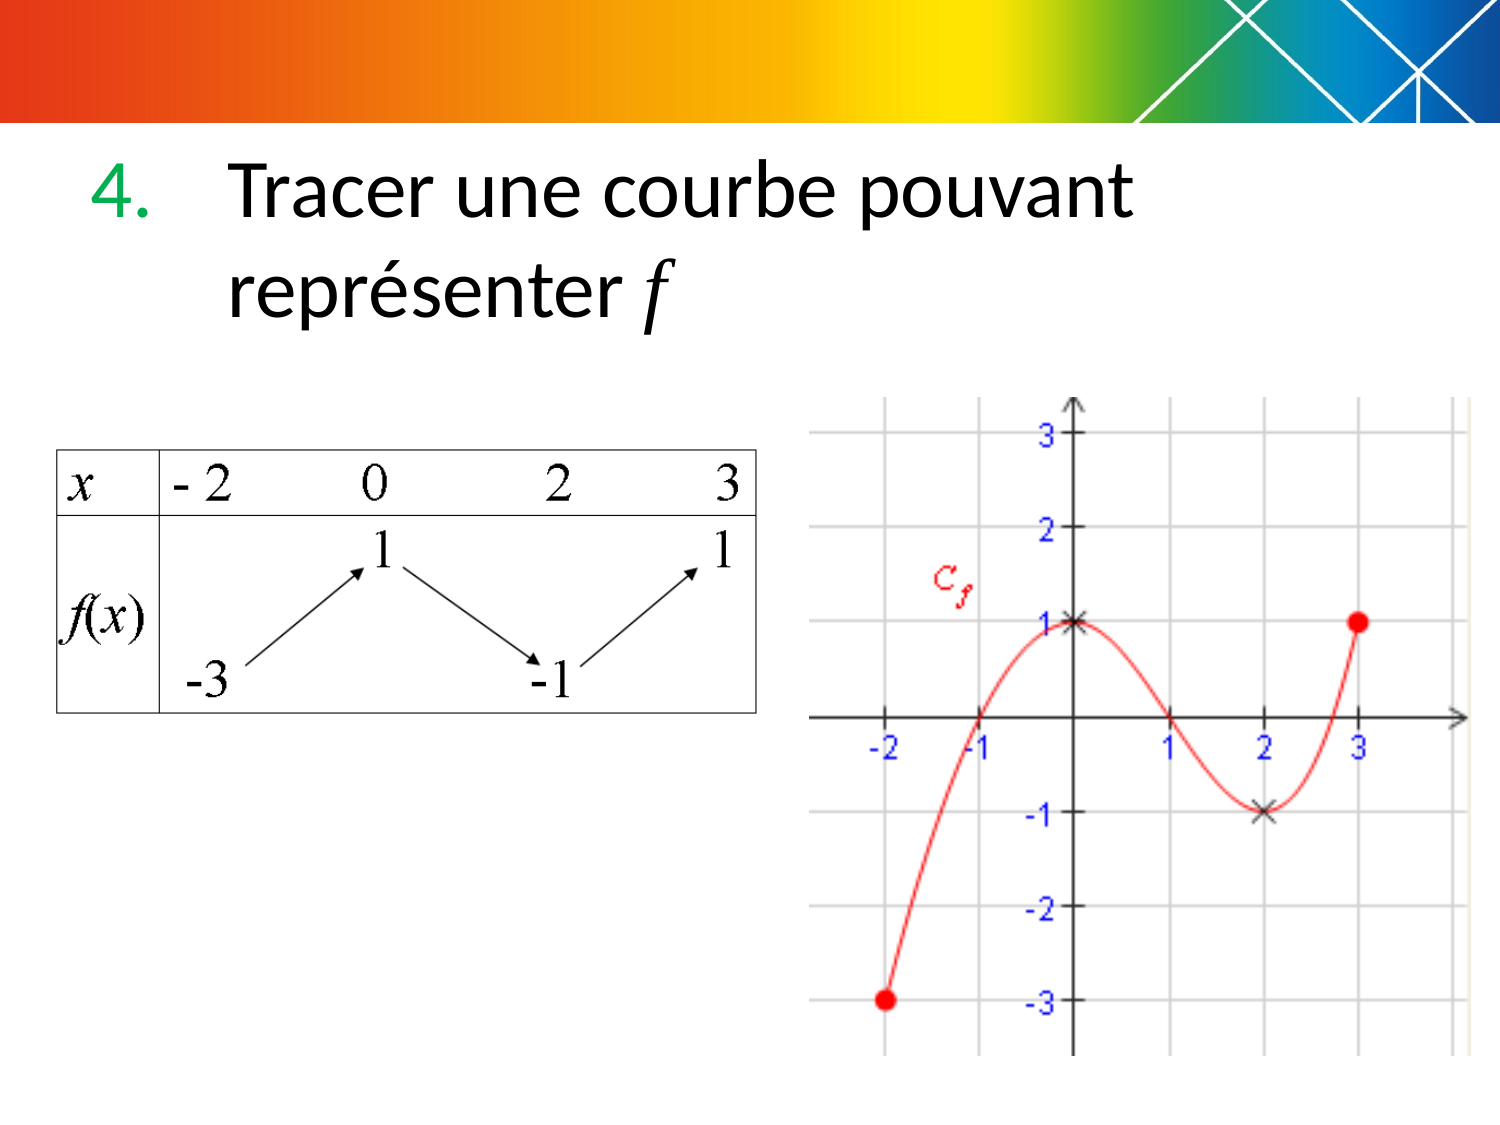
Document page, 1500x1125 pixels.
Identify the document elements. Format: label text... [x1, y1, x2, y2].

title Tracer une courbe pouvant représenter f [75, 126, 1426, 342]
picture [0, 0, 1359, 123]
picture [1340, 0, 1500, 123]
picture [809, 397, 1471, 1056]
picture [53, 444, 762, 718]
